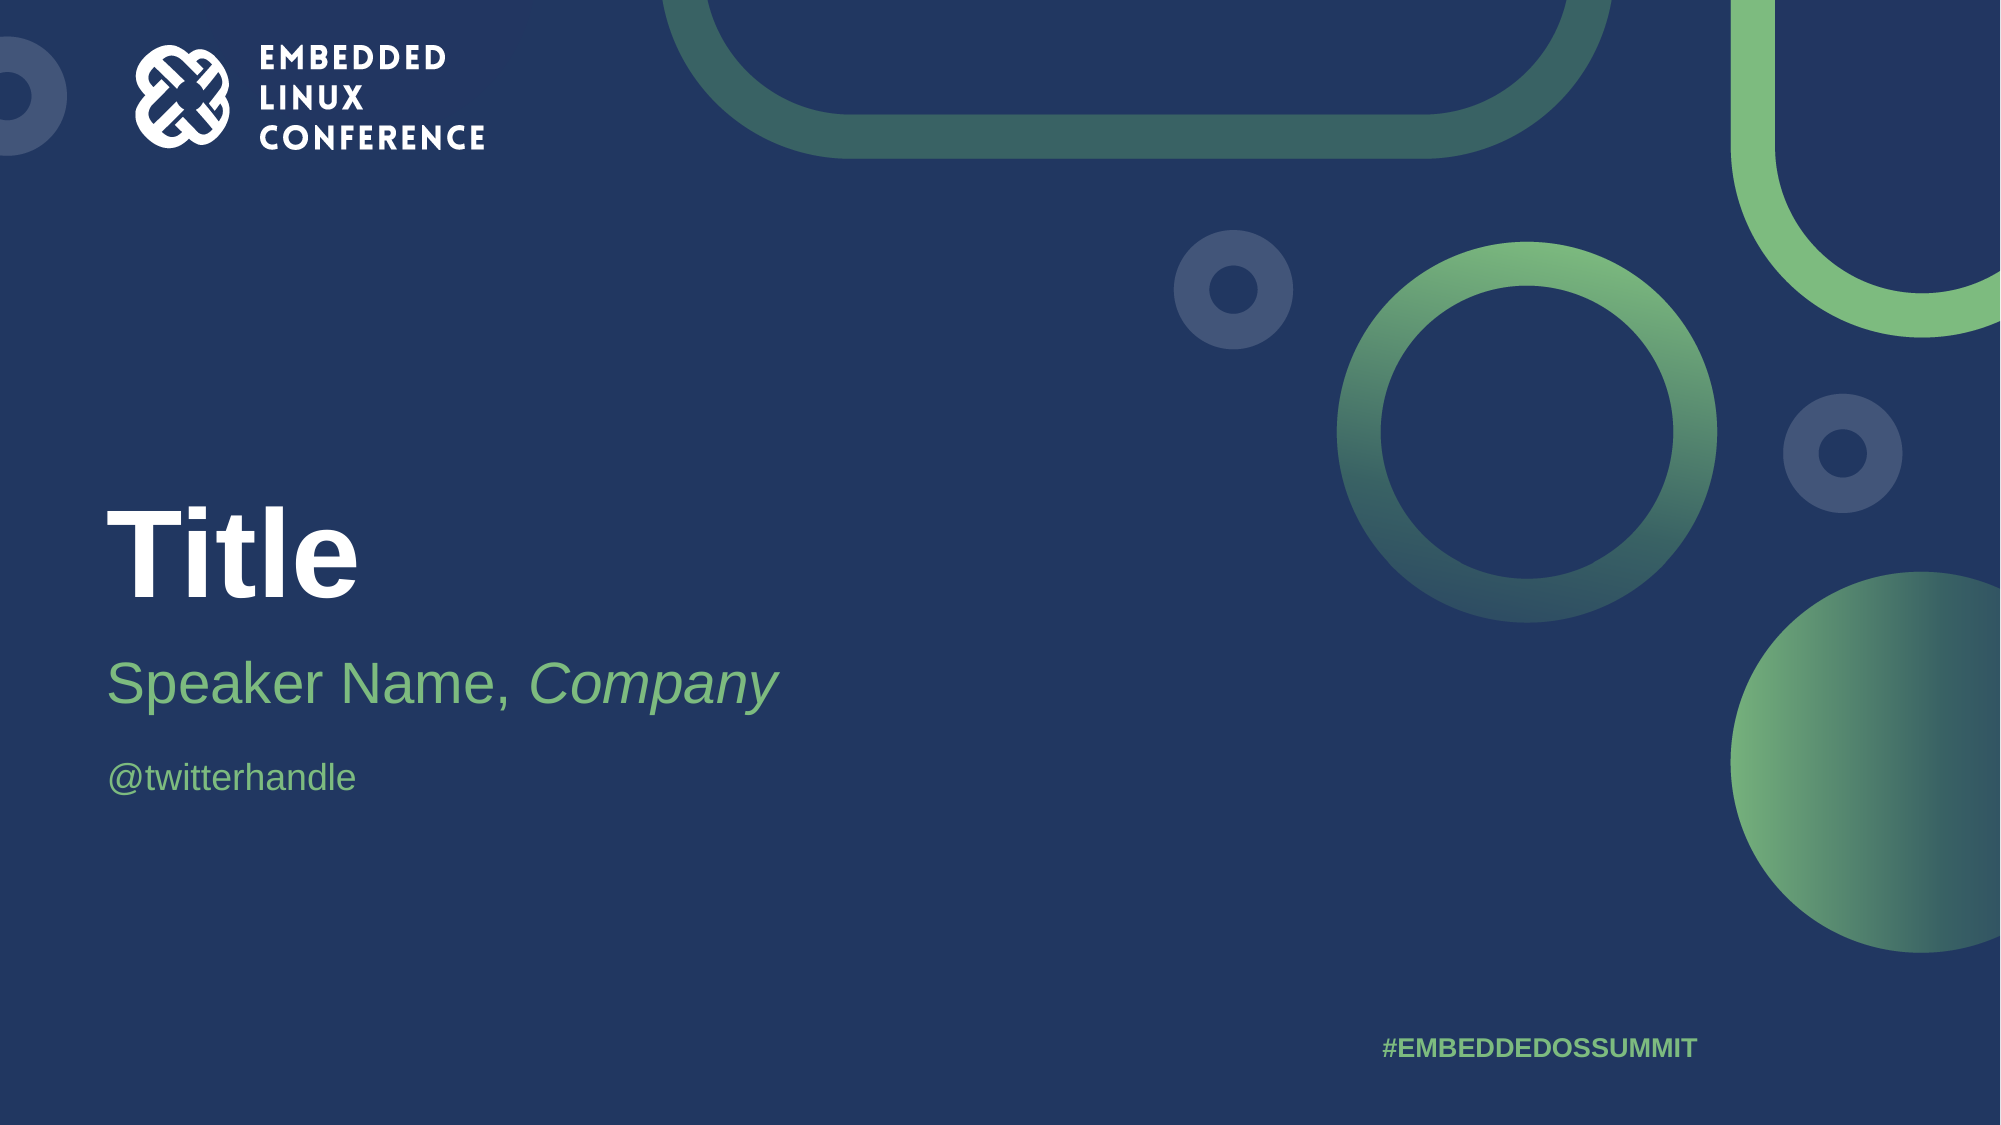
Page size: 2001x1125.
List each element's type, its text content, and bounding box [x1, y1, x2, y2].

text_box Speaker Name, Company @twitterhandle [91, 648, 1666, 990]
text_box Title [91, 241, 1319, 631]
